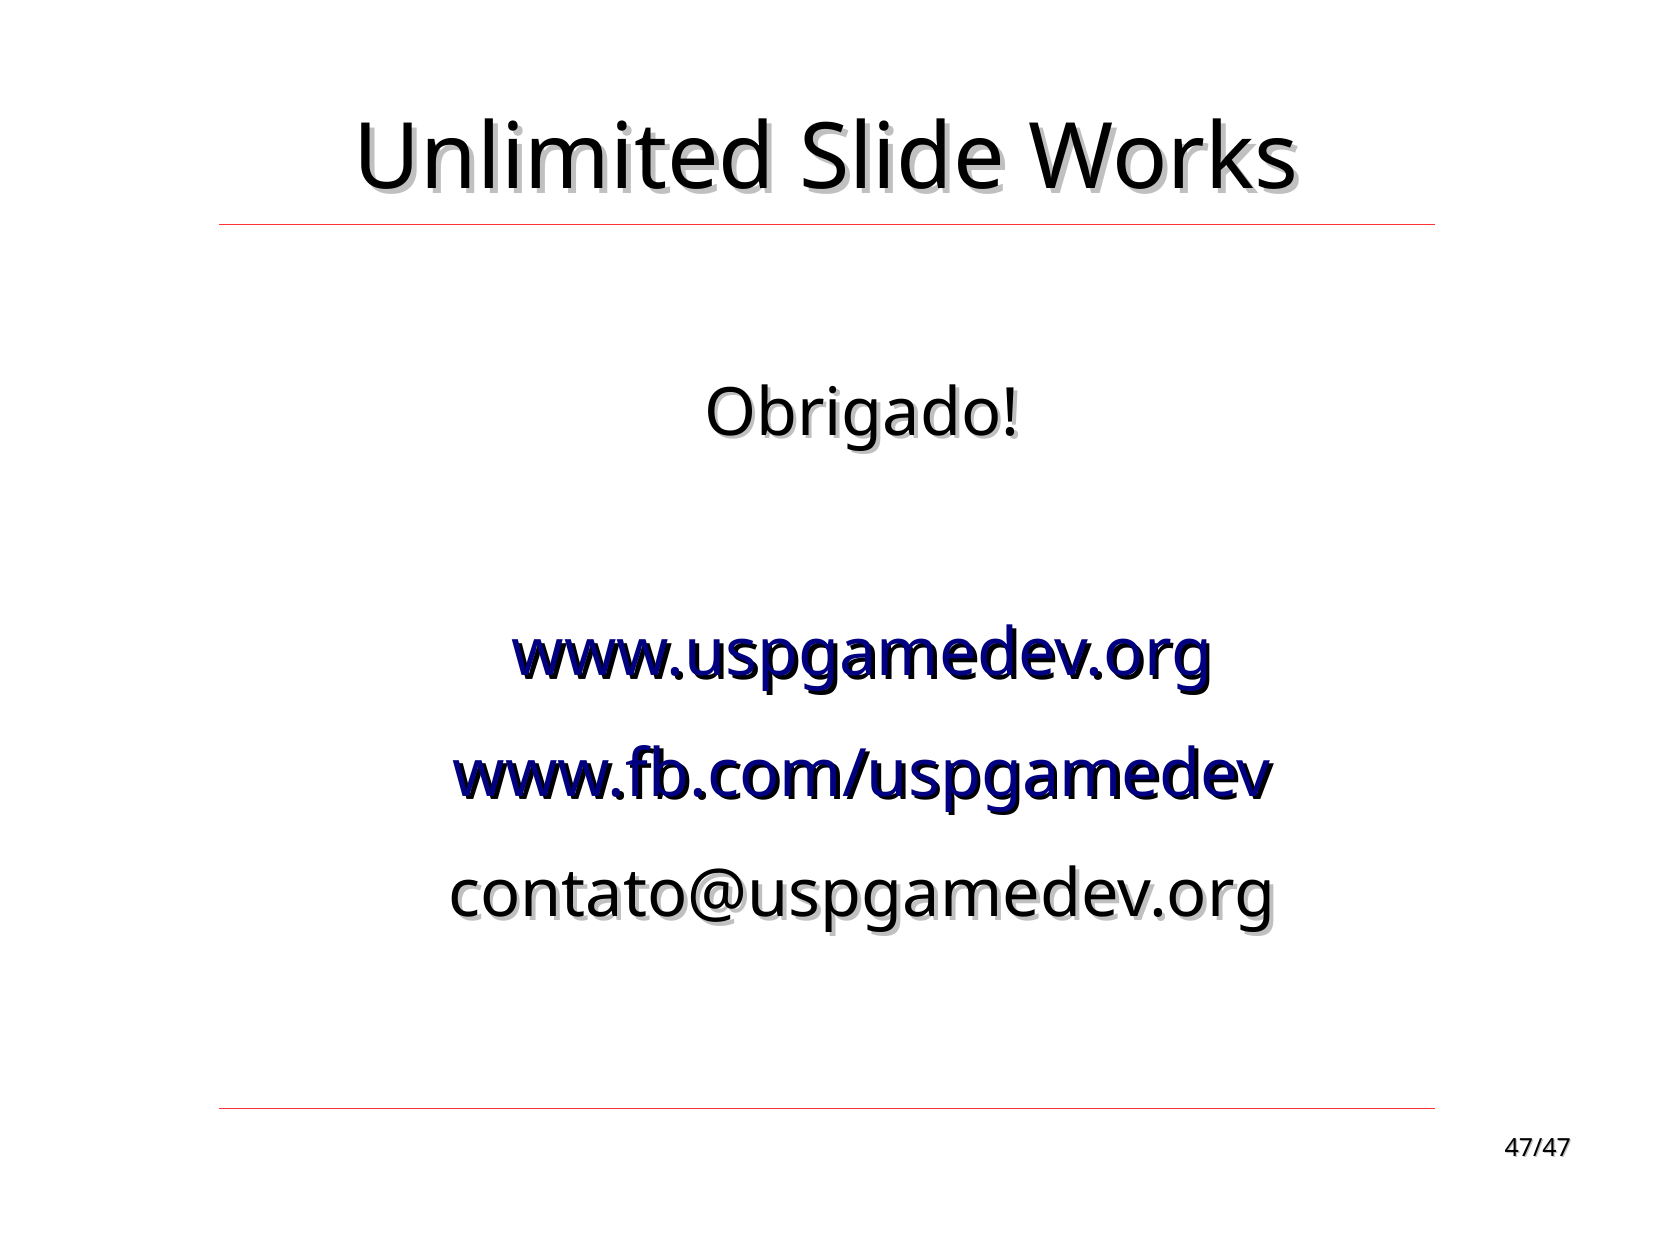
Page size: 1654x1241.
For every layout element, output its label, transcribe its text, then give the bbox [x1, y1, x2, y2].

title Unlimited Slide Works [82, 49, 1571, 257]
list Obrigado! www.uspgamedev.org www.fb.com/uspgamedev contato@uspgamedev.org [326, 290, 1328, 1010]
